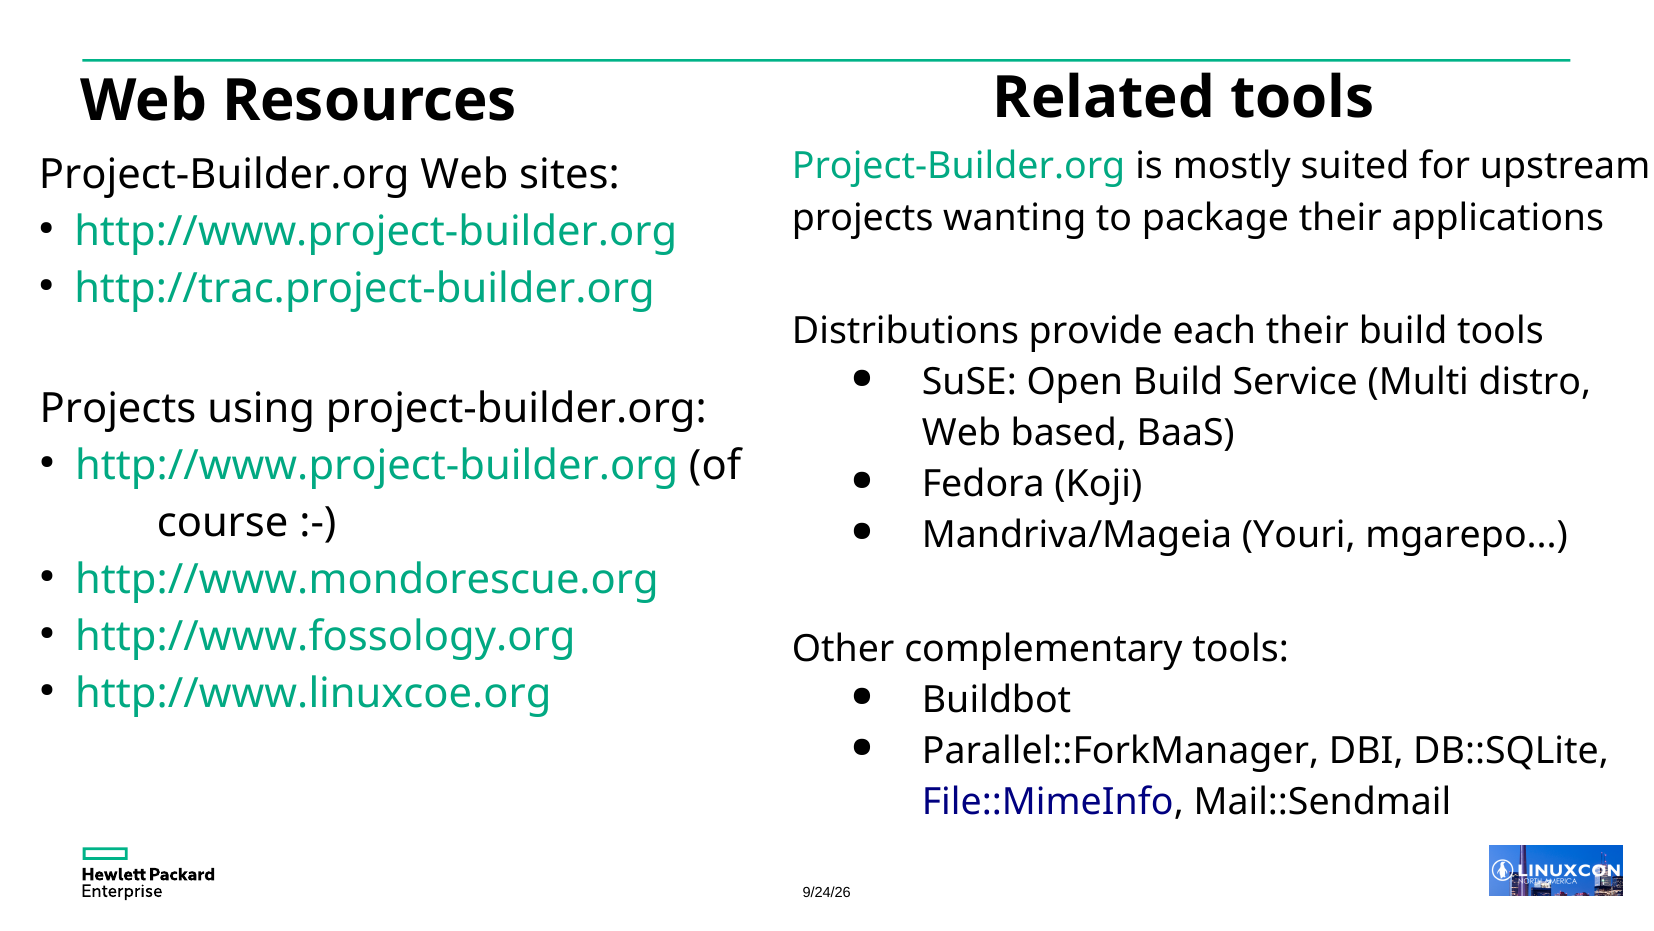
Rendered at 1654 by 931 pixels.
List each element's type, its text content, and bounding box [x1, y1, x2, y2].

title Web Resources [80, 39, 992, 161]
text_box Project-Builder.org Web sites: http://www.project-builder.org http://trac.project-builder.org Projects using project-builder.org: http://www.project-builder.org (of course :-) http://www.mondorescue.org http://www.fossology.org http://www.linuxcoe.org [38, 143, 791, 918]
text_box Project-Builder.org is mostly suited for upstream projects wanting to package their applications Distributions provide each their build tools SuSE: Open Build Service (Multi distro, Web based, BaaS) Fedora (Koji) Mandriva/Mageia (Youri, mgarepo...) Other complementary tools: Buildbot Parallel::ForkManager, DBI, DB::SQLite, File::MimeInfo, Mail::Sendmail [791, 138, 1654, 931]
title Related tools [992, 37, 1491, 138]
